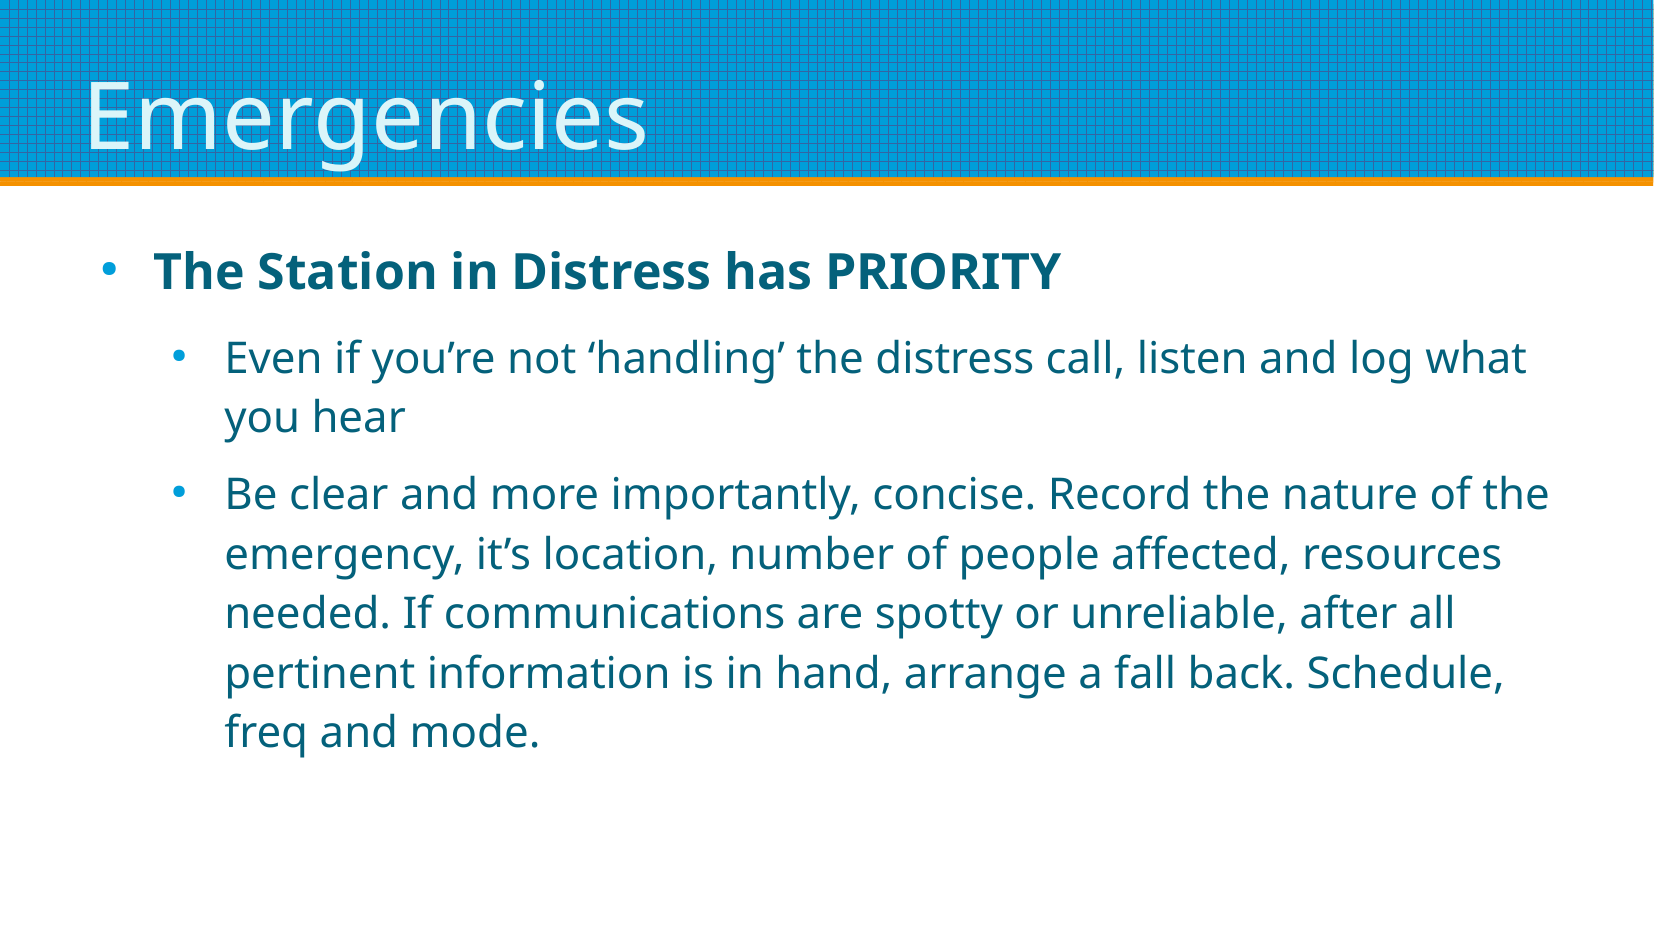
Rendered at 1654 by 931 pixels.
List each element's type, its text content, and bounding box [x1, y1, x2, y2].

title Emergencies [82, 14, 1571, 178]
list The Station in Distress has PRIORITY Even if you’re not ‘handling’ the distress call, listen and log what you hear Be clear and more importantly, concise. Record the nature of the emergency, it’s location, number of people affected, resources needed. If communications are spotty or unreliable, after all pertinent information is in hand, arrange a fall back. Schedule, freq and mode. [82, 236, 1571, 813]
